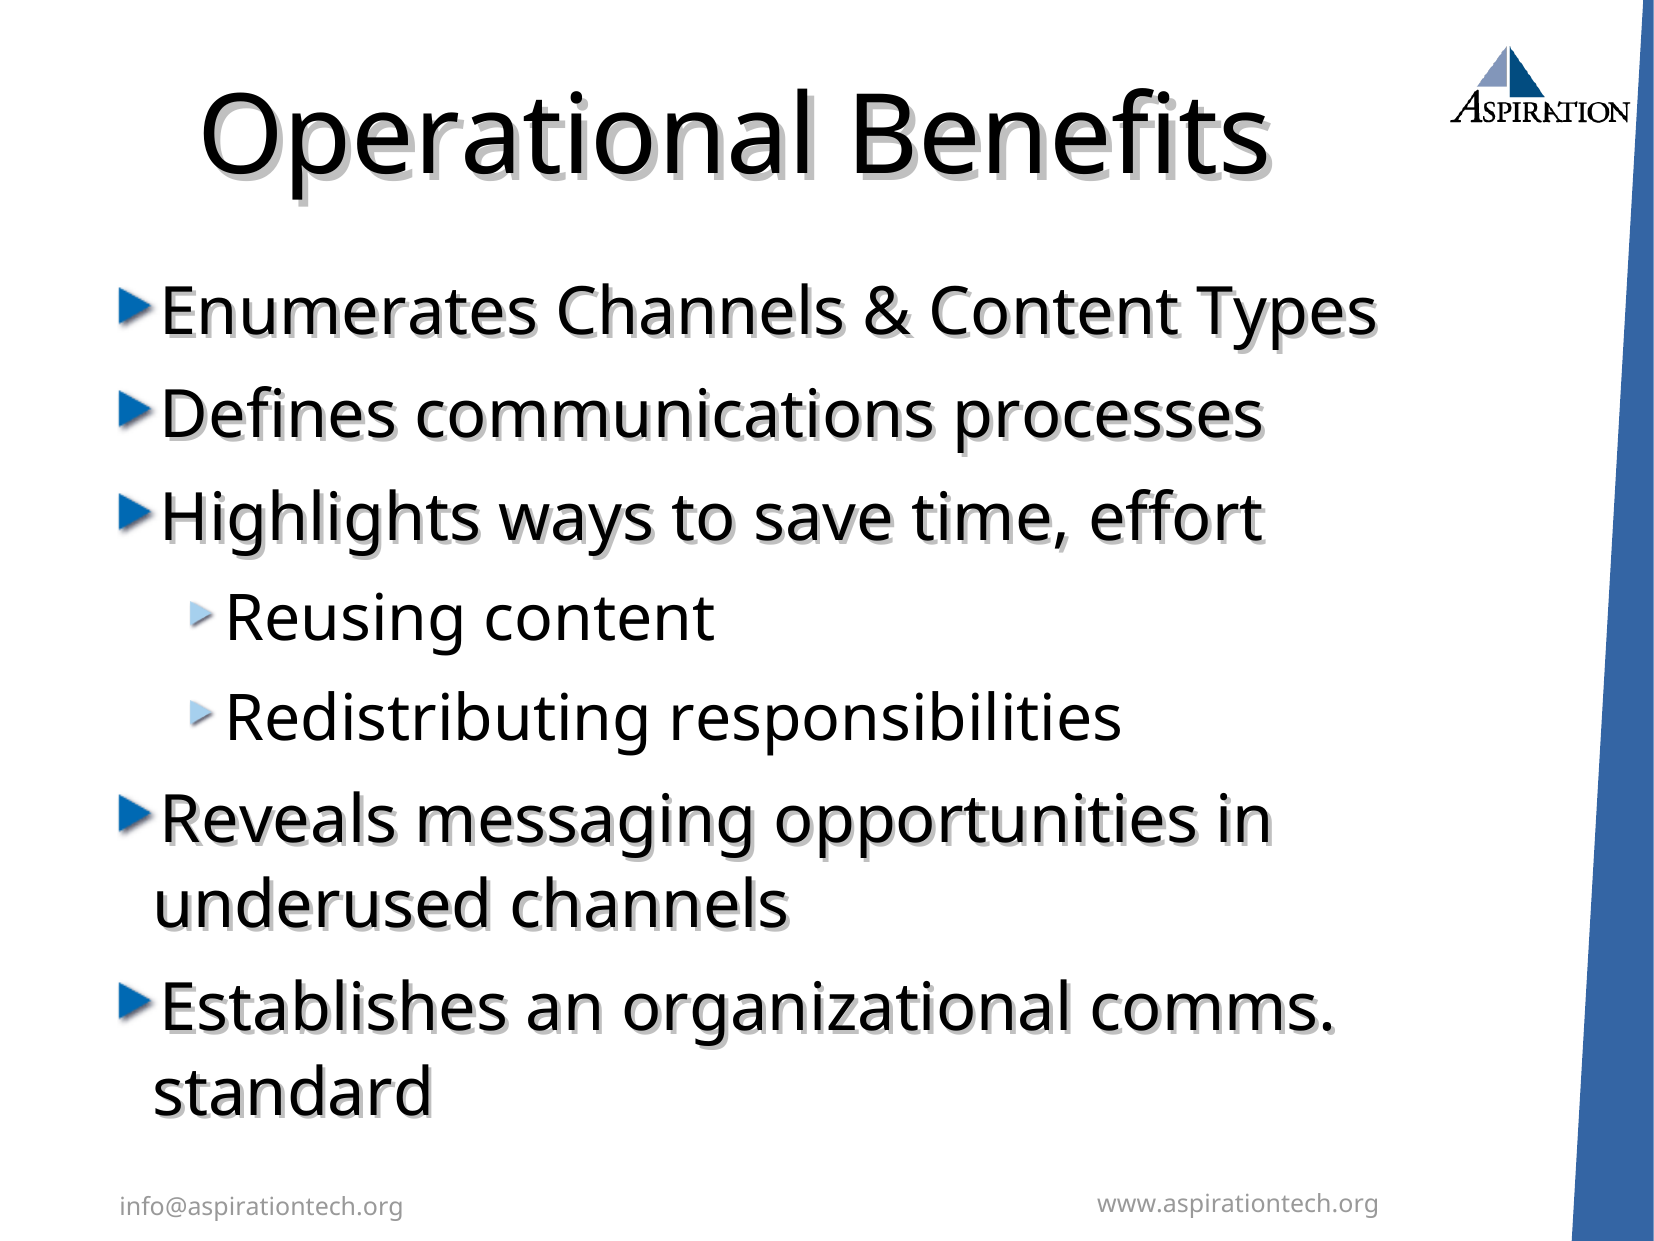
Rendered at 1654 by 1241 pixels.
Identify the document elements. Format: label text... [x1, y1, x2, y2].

title Operational Benefits [54, 21, 1415, 227]
picture [1450, 46, 1631, 132]
list Enumerates Channels & Content Types Defines communications processes Highlights ways to save time, effort Reusing content Redistributing responsibilities Reveals messaging opportunities in underused channels Establishes an organizational comms. standard [54, 263, 1595, 1044]
